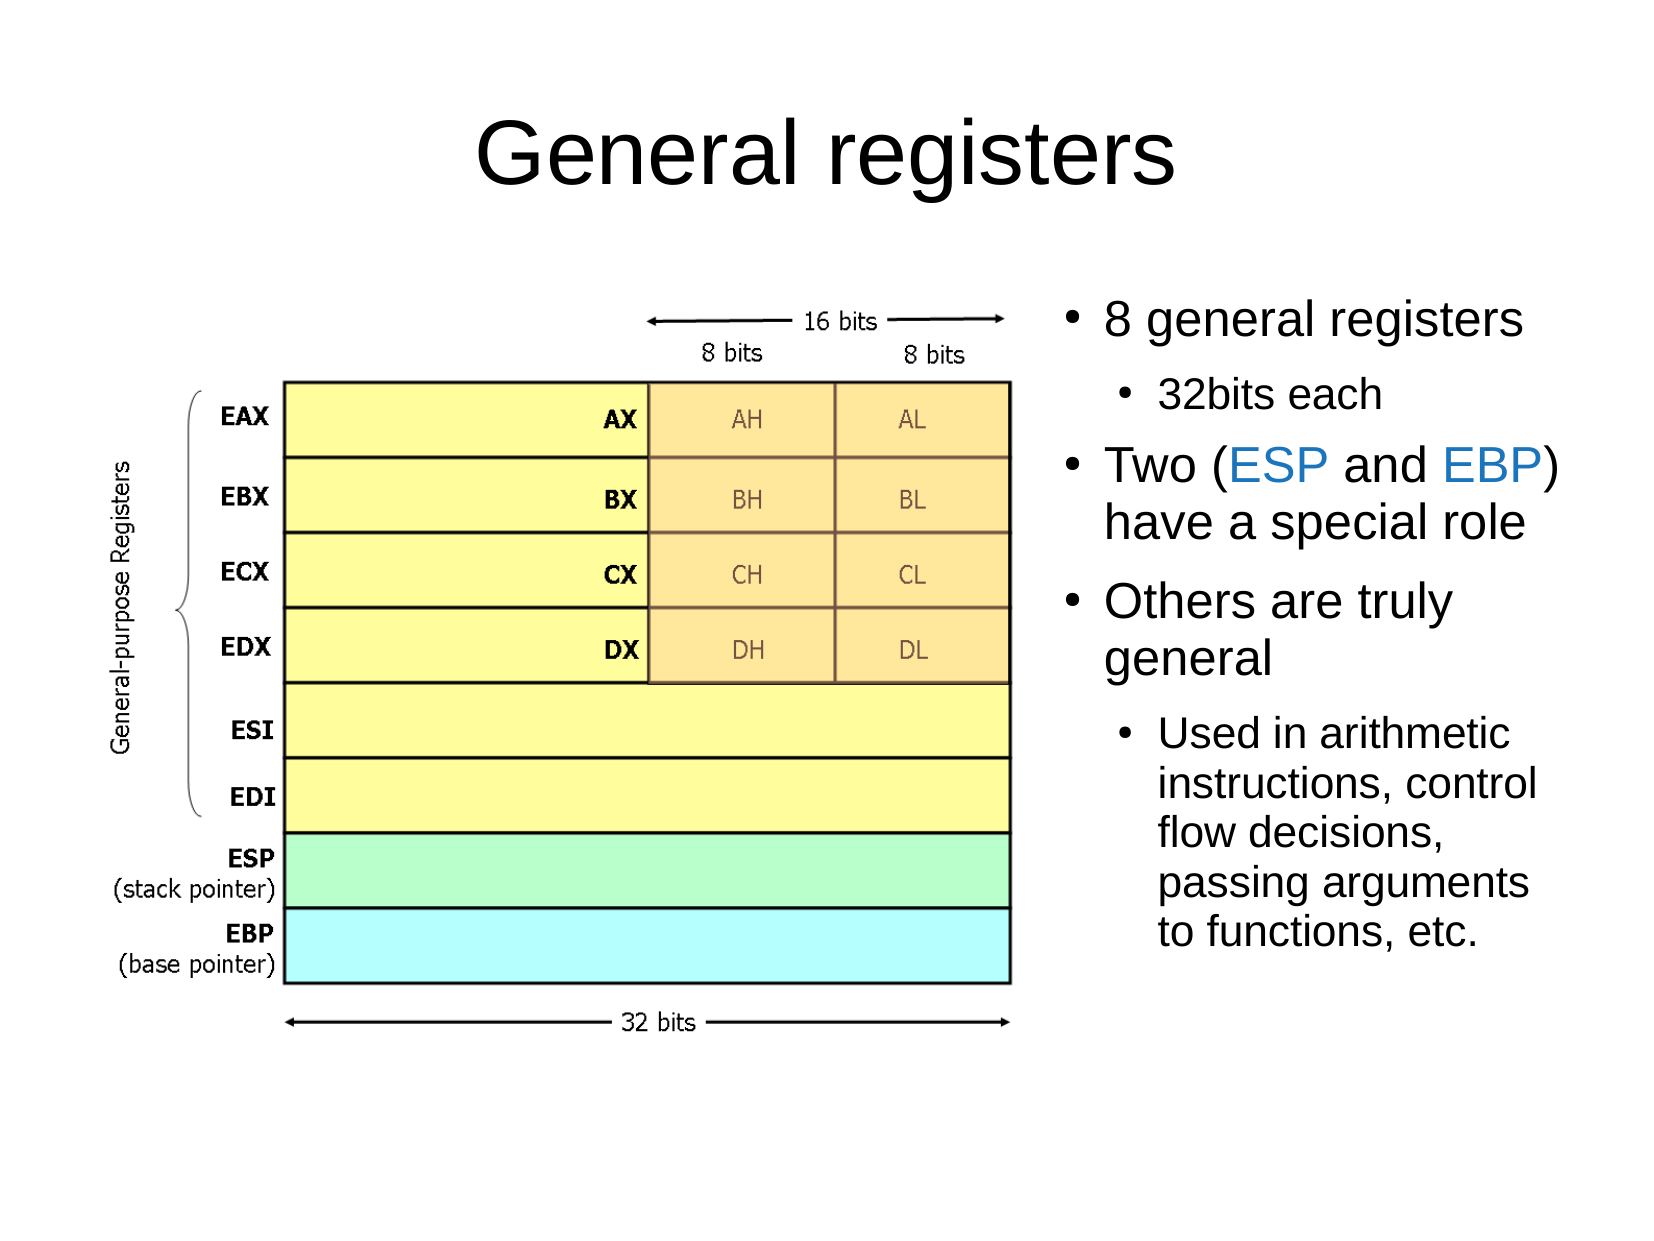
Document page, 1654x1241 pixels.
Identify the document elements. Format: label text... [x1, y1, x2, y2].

picture [51, 299, 1052, 1050]
title General registers [82, 49, 1571, 257]
list 8 general registers 32bits each Two (ESP and EBP) have a special role Others are truly general Used in arithmetic instructions, control flow decisions, passing arguments to functions, etc. [1050, 290, 1571, 1010]
